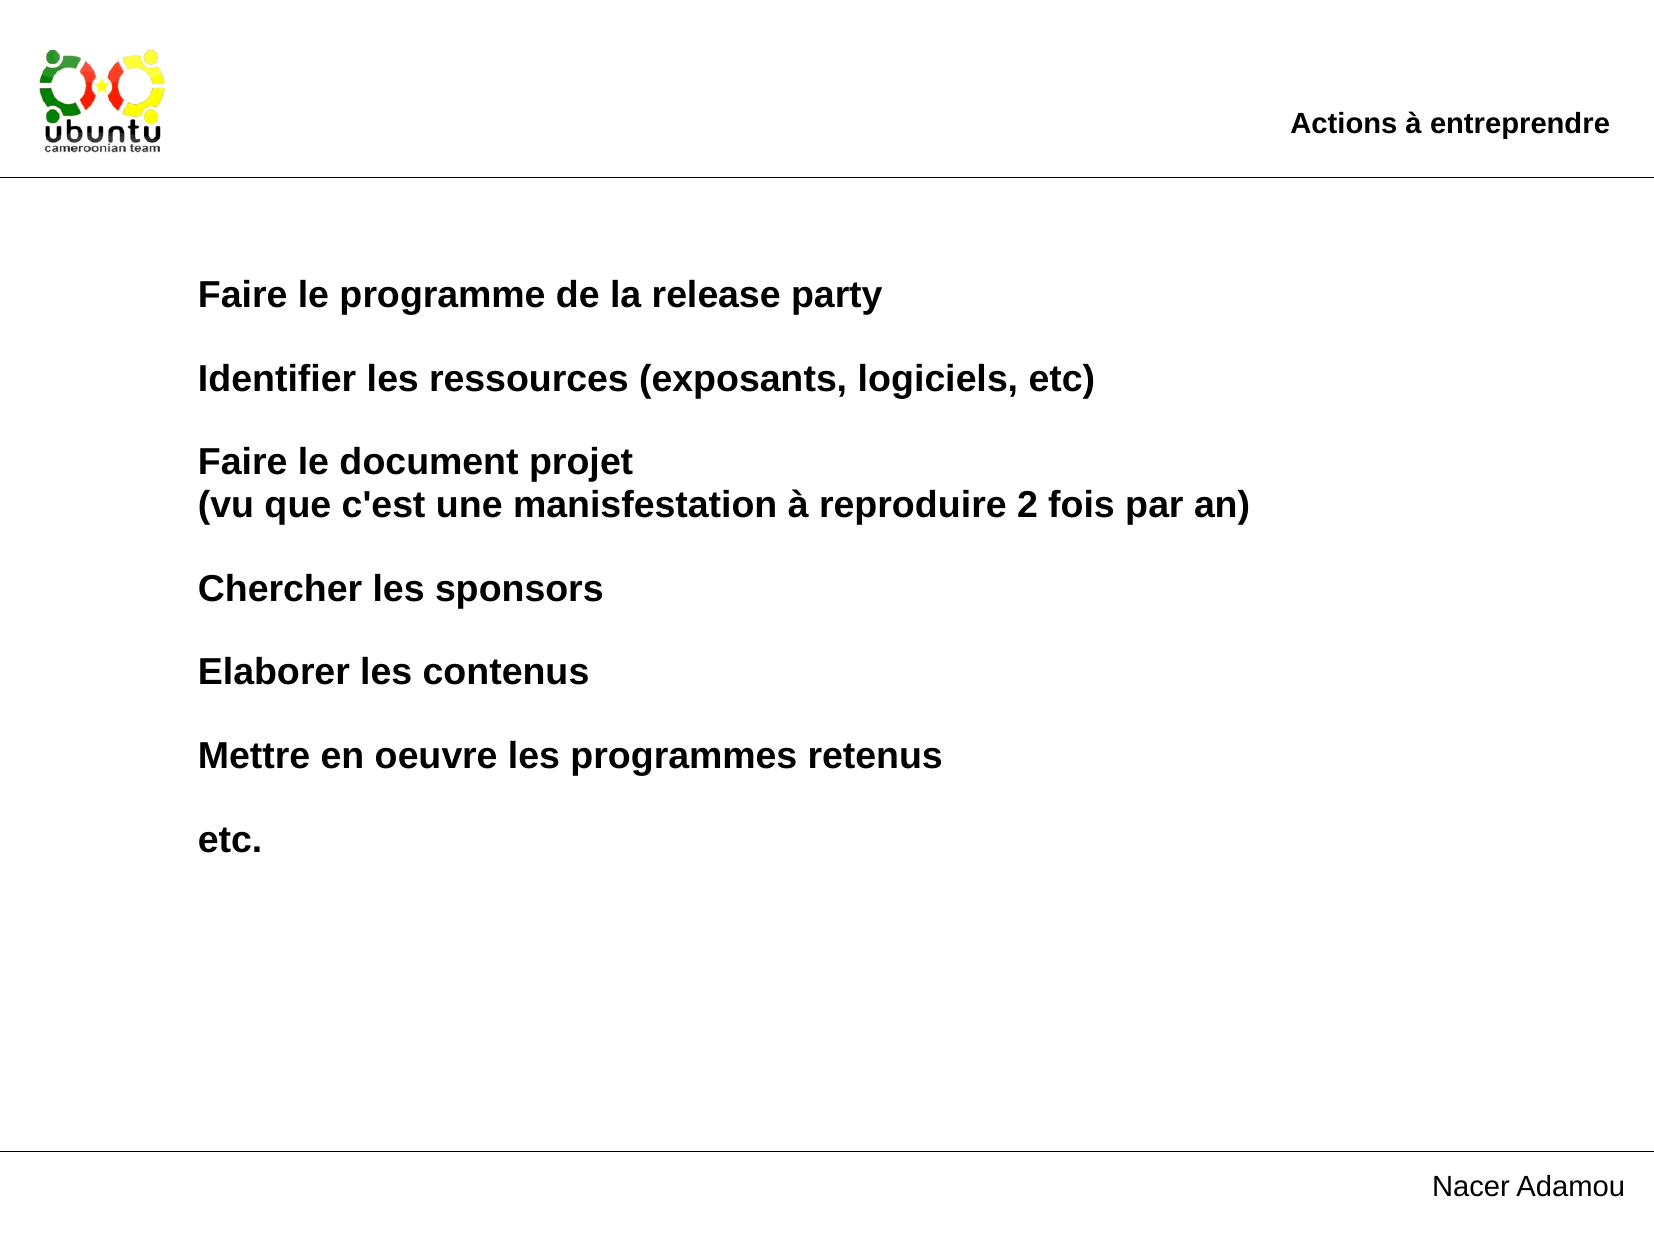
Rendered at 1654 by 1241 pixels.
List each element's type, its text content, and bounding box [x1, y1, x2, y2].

picture [29, 29, 178, 177]
text_box Faire le programme de la release party Identifier les ressources (exposants, logiciels, etc) Faire le document projet (vu que c'est une manisfestation à reproduire 2 fois par an) Chercher les sponsors Elaborer les contenus Mettre en oeuvre les programmes retenus etc. [147, 265, 1595, 1004]
text_box Actions à entreprendre [1240, 100, 1654, 148]
text_box Nacer Adamou [1417, 1163, 1643, 1211]
